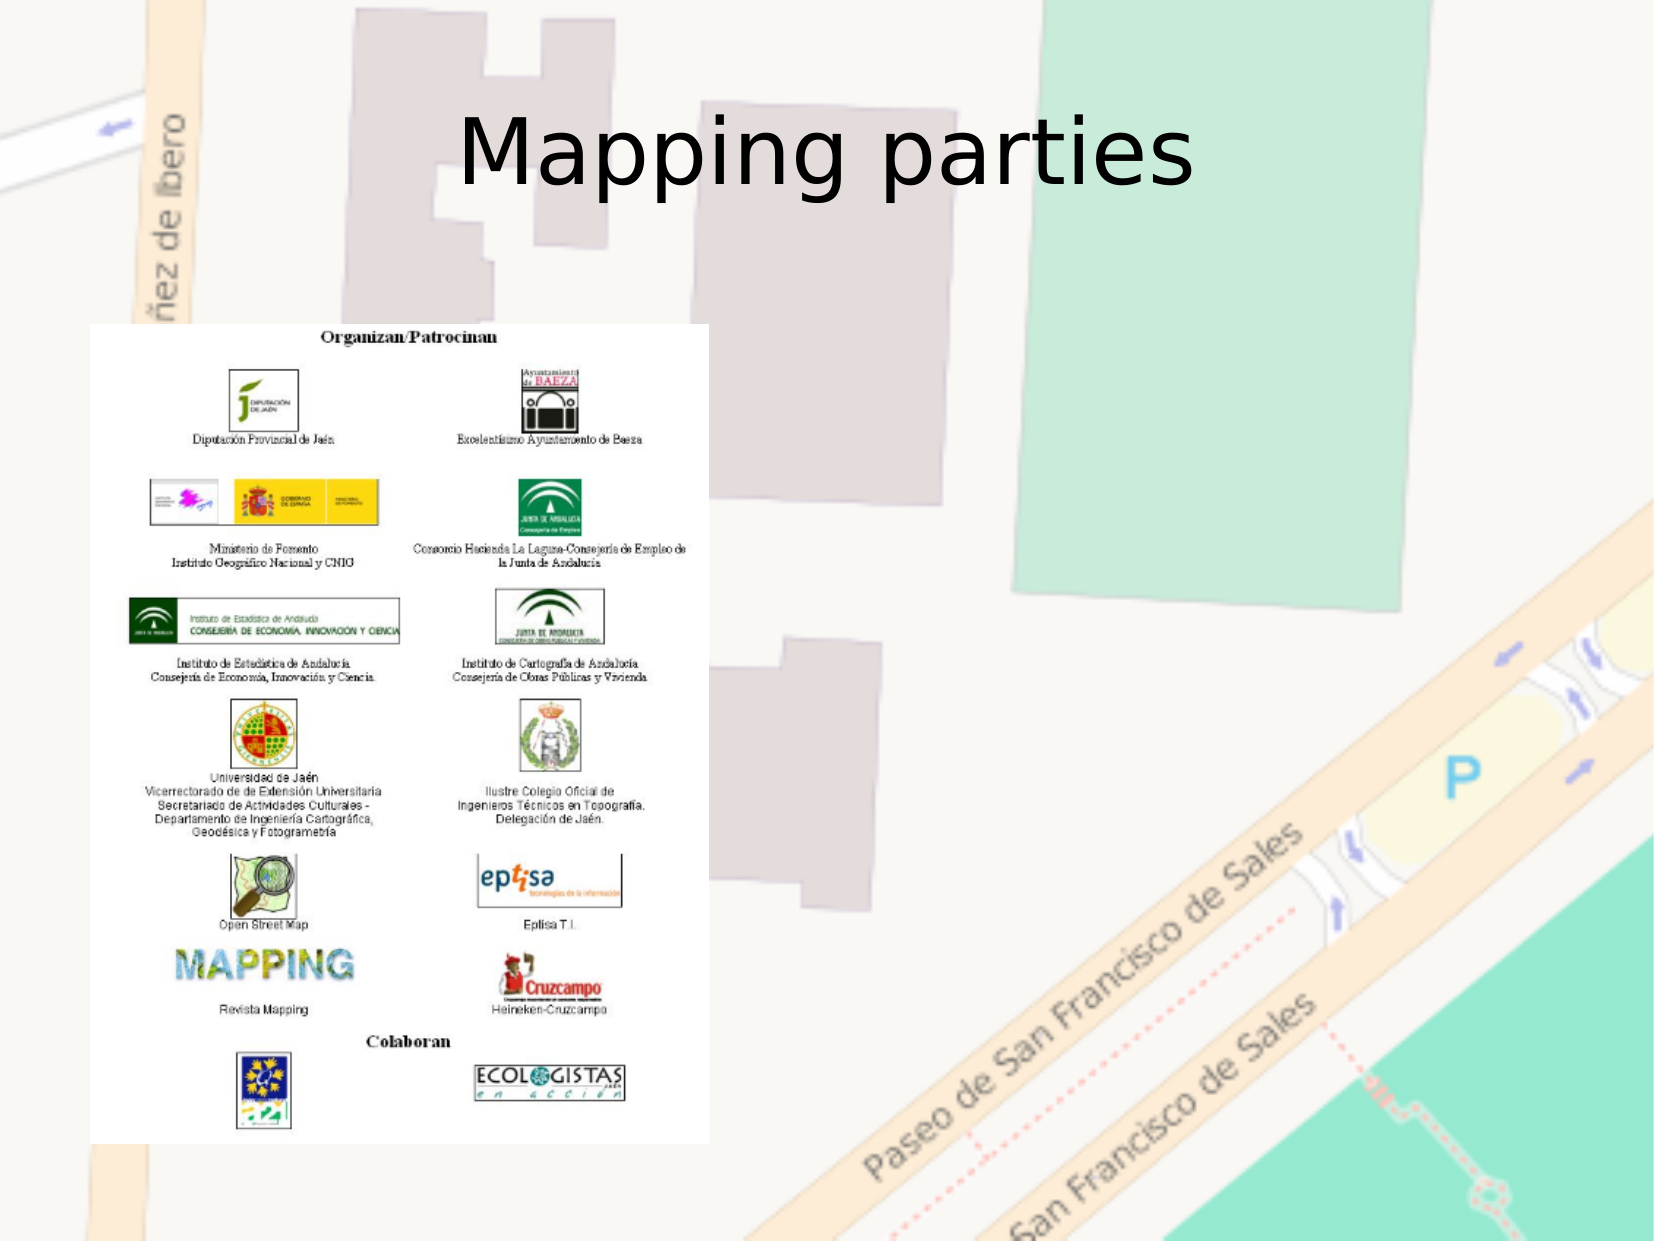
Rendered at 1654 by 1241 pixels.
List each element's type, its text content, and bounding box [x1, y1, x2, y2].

picture [90, 324, 709, 1144]
title Mapping parties [82, 49, 1571, 257]
